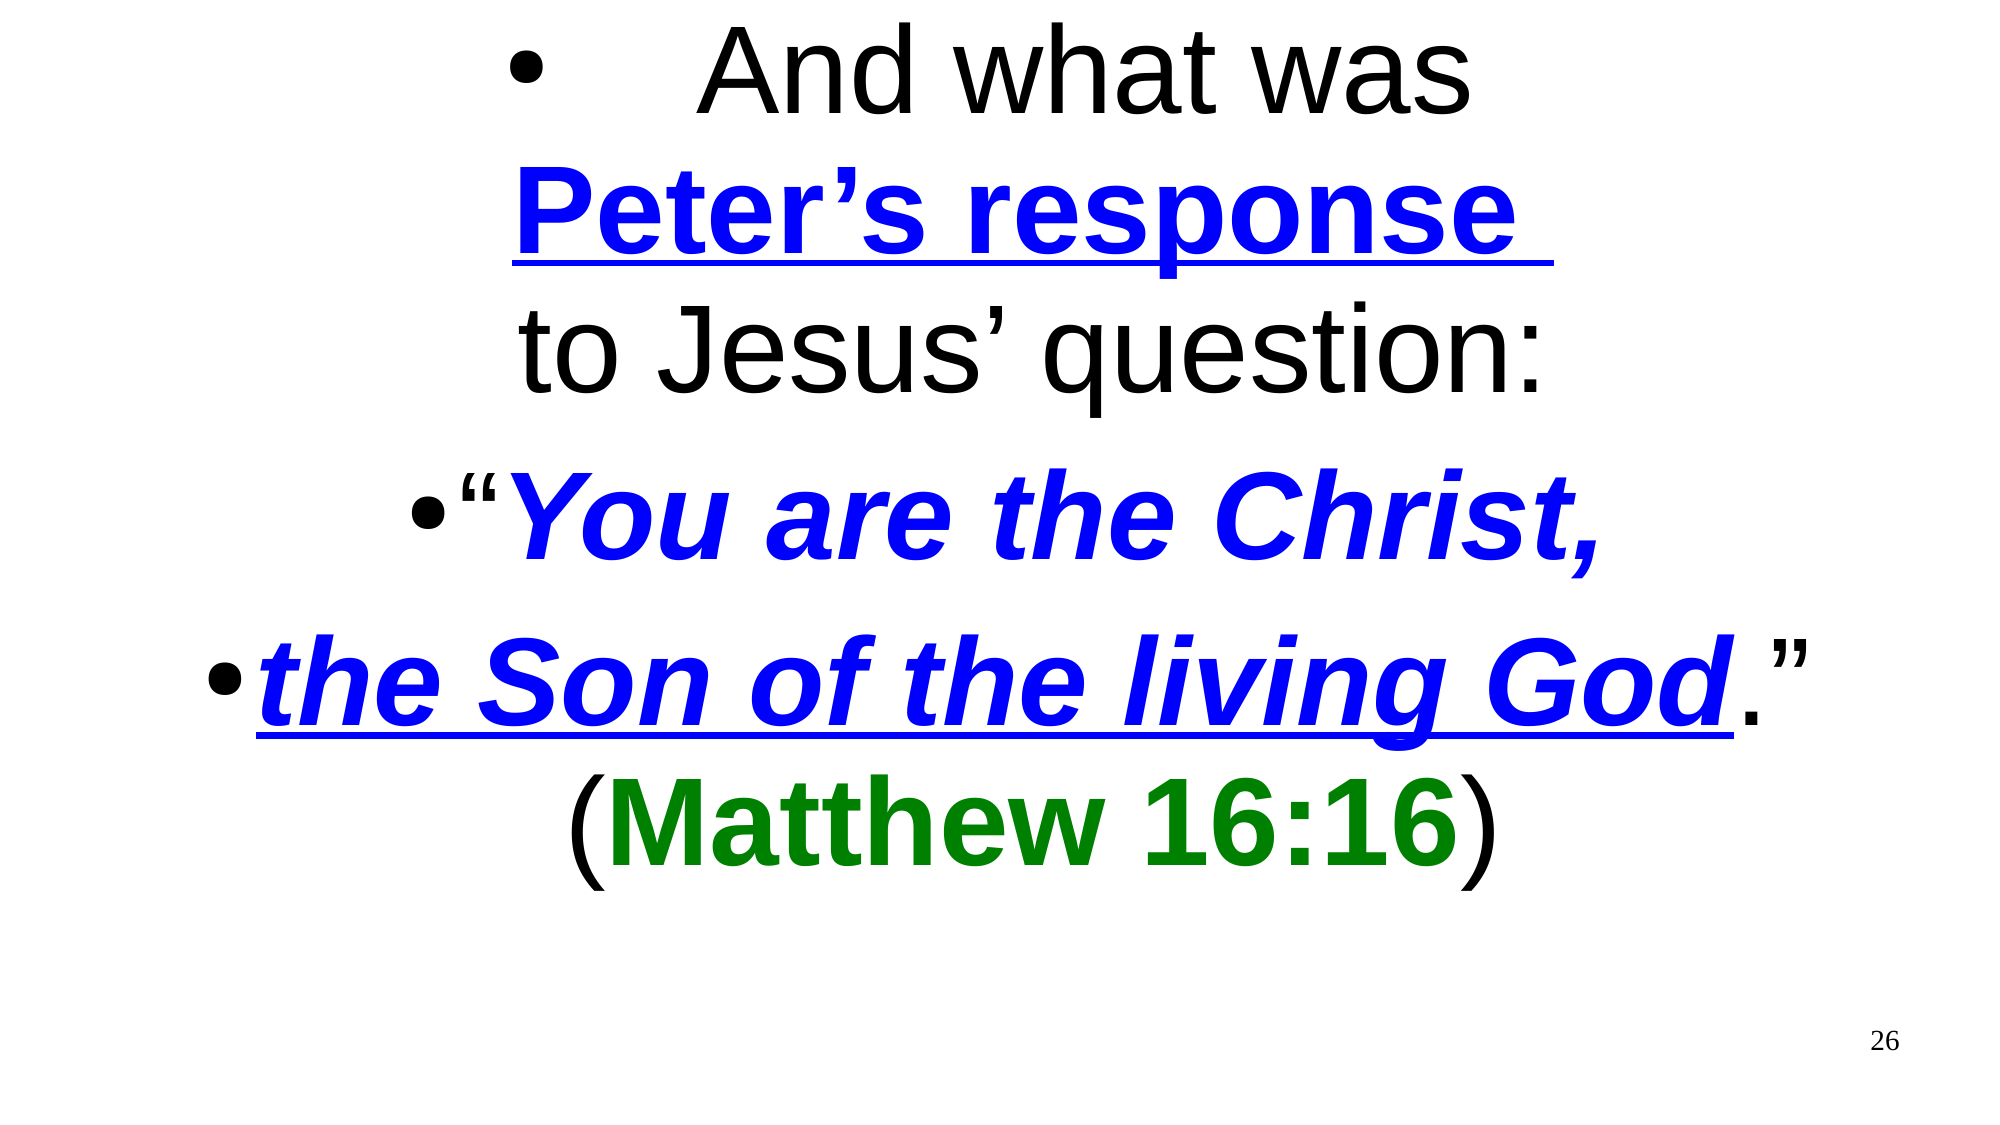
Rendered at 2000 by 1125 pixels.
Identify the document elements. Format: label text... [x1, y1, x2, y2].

list And what was Peter’s response to Jesus’ question: “You are the Christ, the Son of the living God.” (Matthew 16:16) [0, 0, 1996, 1123]
